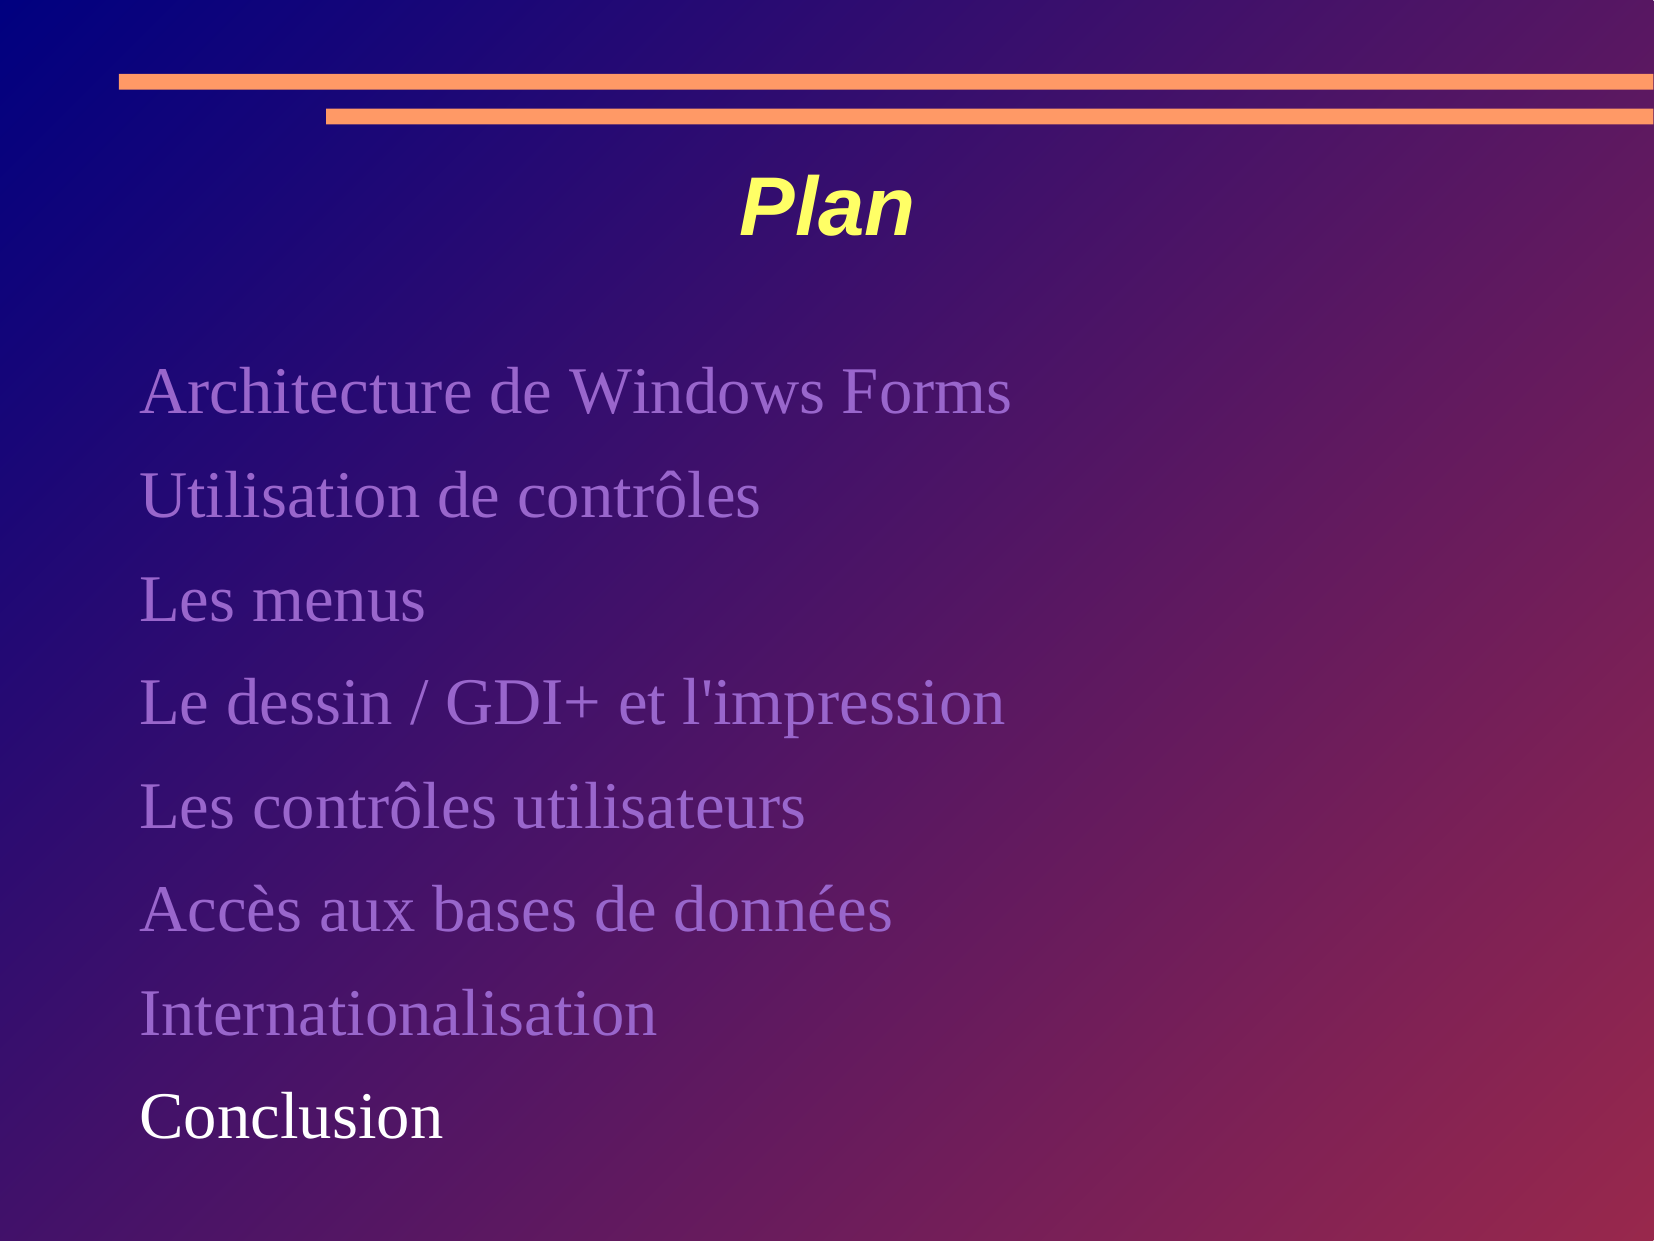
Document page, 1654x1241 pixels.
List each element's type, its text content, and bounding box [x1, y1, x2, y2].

list Architecture de Windows Forms Utilisation de contrôles Les menus Le dessin / GDI+ et l'impression Les contrôles utilisateurs Accès aux bases de données Internationalisation Conclusion [121, 354, 1534, 1154]
title Plan [121, 102, 1534, 311]
